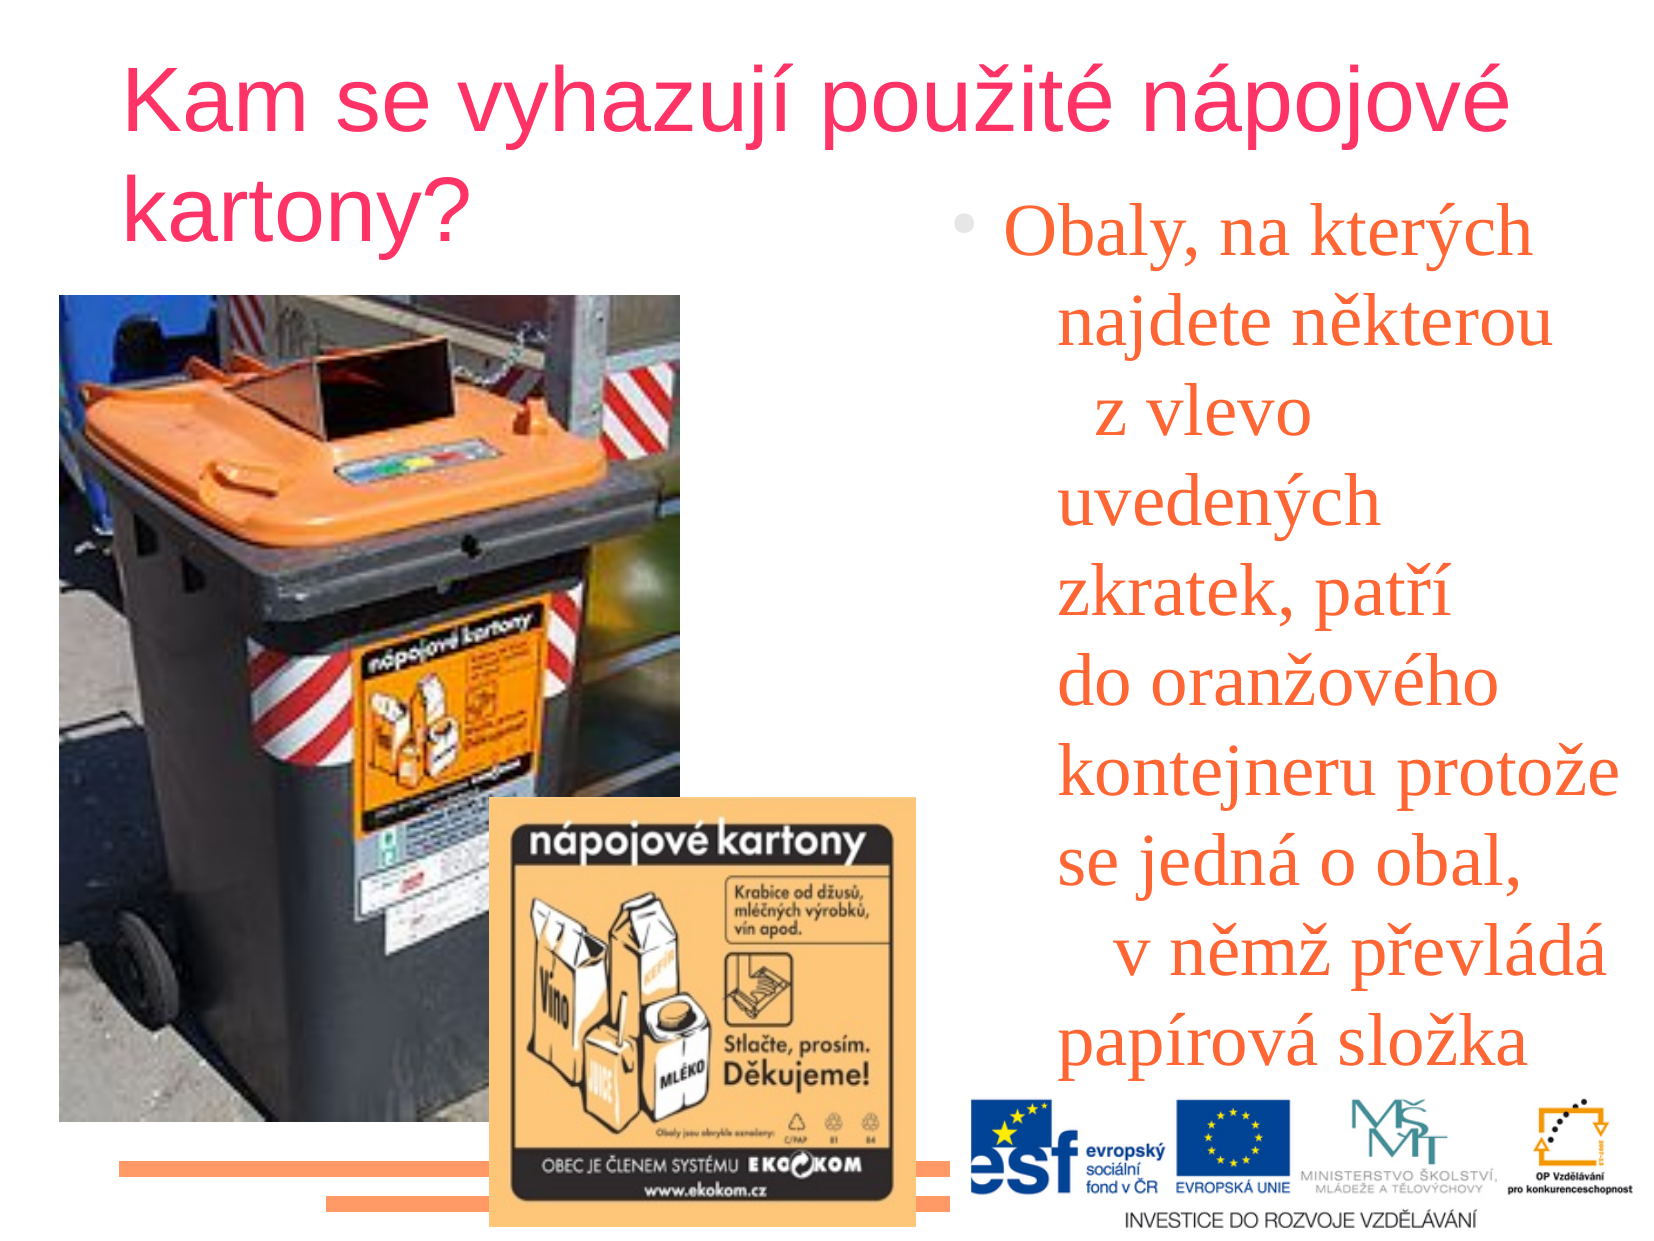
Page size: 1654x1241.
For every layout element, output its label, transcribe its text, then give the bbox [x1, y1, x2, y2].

picture [950, 1086, 1654, 1241]
title Kam se vyhazují použité nápojové kartony? [121, 46, 1534, 254]
list Obaly, na kterých najdete některou z vlevo uvedených zkratek, patří do oranžového kontejneru protože se jedná o obal, v němž převládá papírová složka s dlouhým vláknem. [915, 180, 1630, 1089]
picture [59, 295, 916, 1227]
